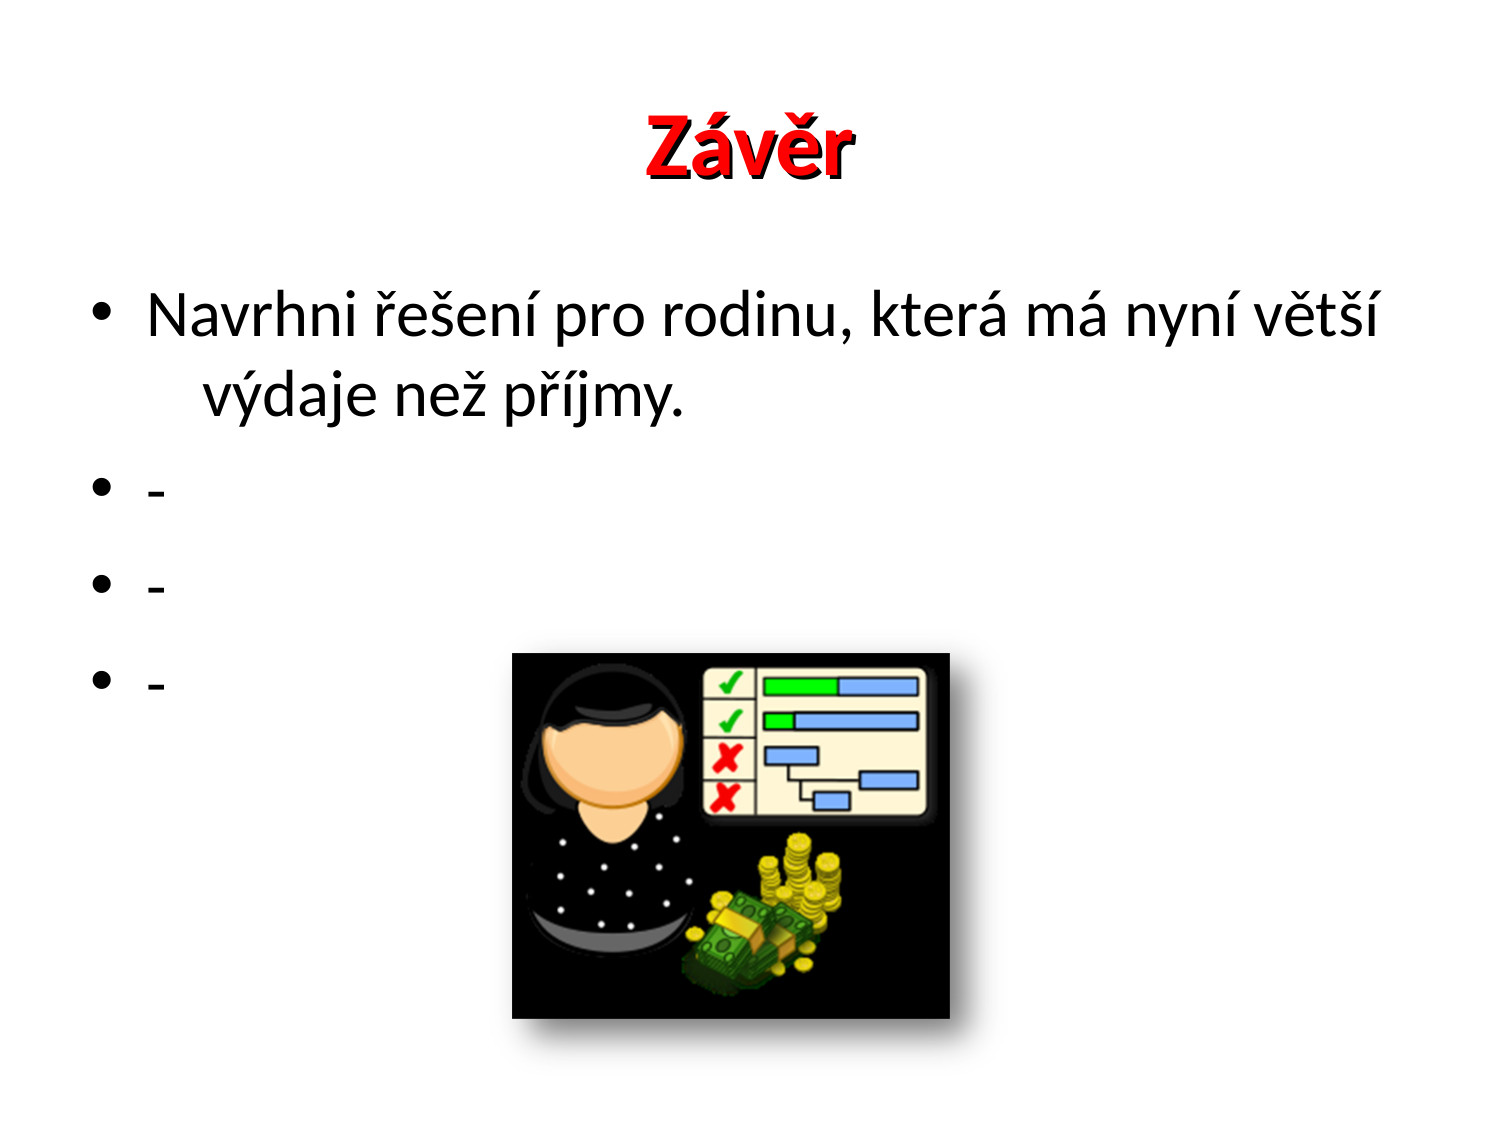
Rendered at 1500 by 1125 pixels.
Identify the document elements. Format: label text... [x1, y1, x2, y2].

list Navrhni řešení pro rodinu, která má nyní větší výdaje než příjmy. - - - [75, 262, 1426, 1005]
picture [480, 621, 1015, 1084]
title Závěr [75, 45, 1426, 233]
